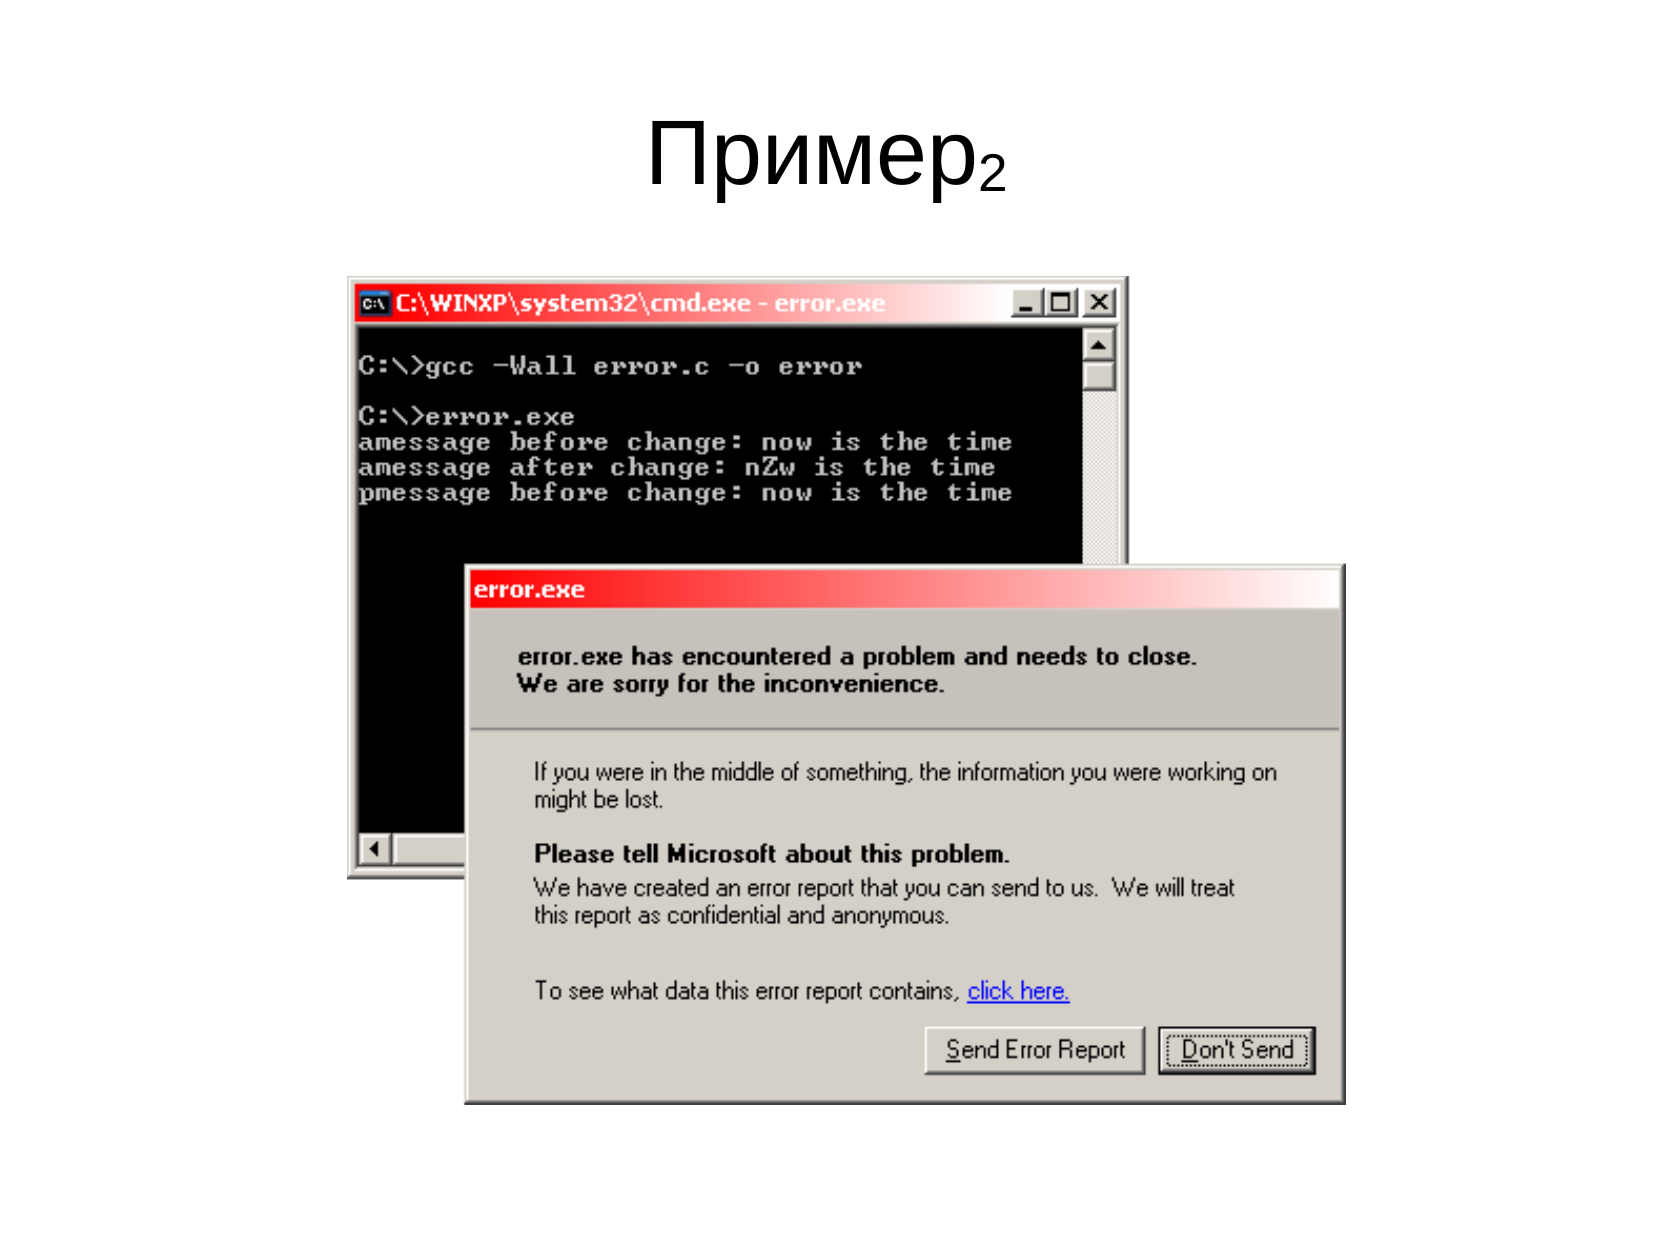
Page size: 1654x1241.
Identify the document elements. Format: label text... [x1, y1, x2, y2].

title Пример2 [82, 49, 1571, 257]
picture [347, 276, 1346, 1105]
